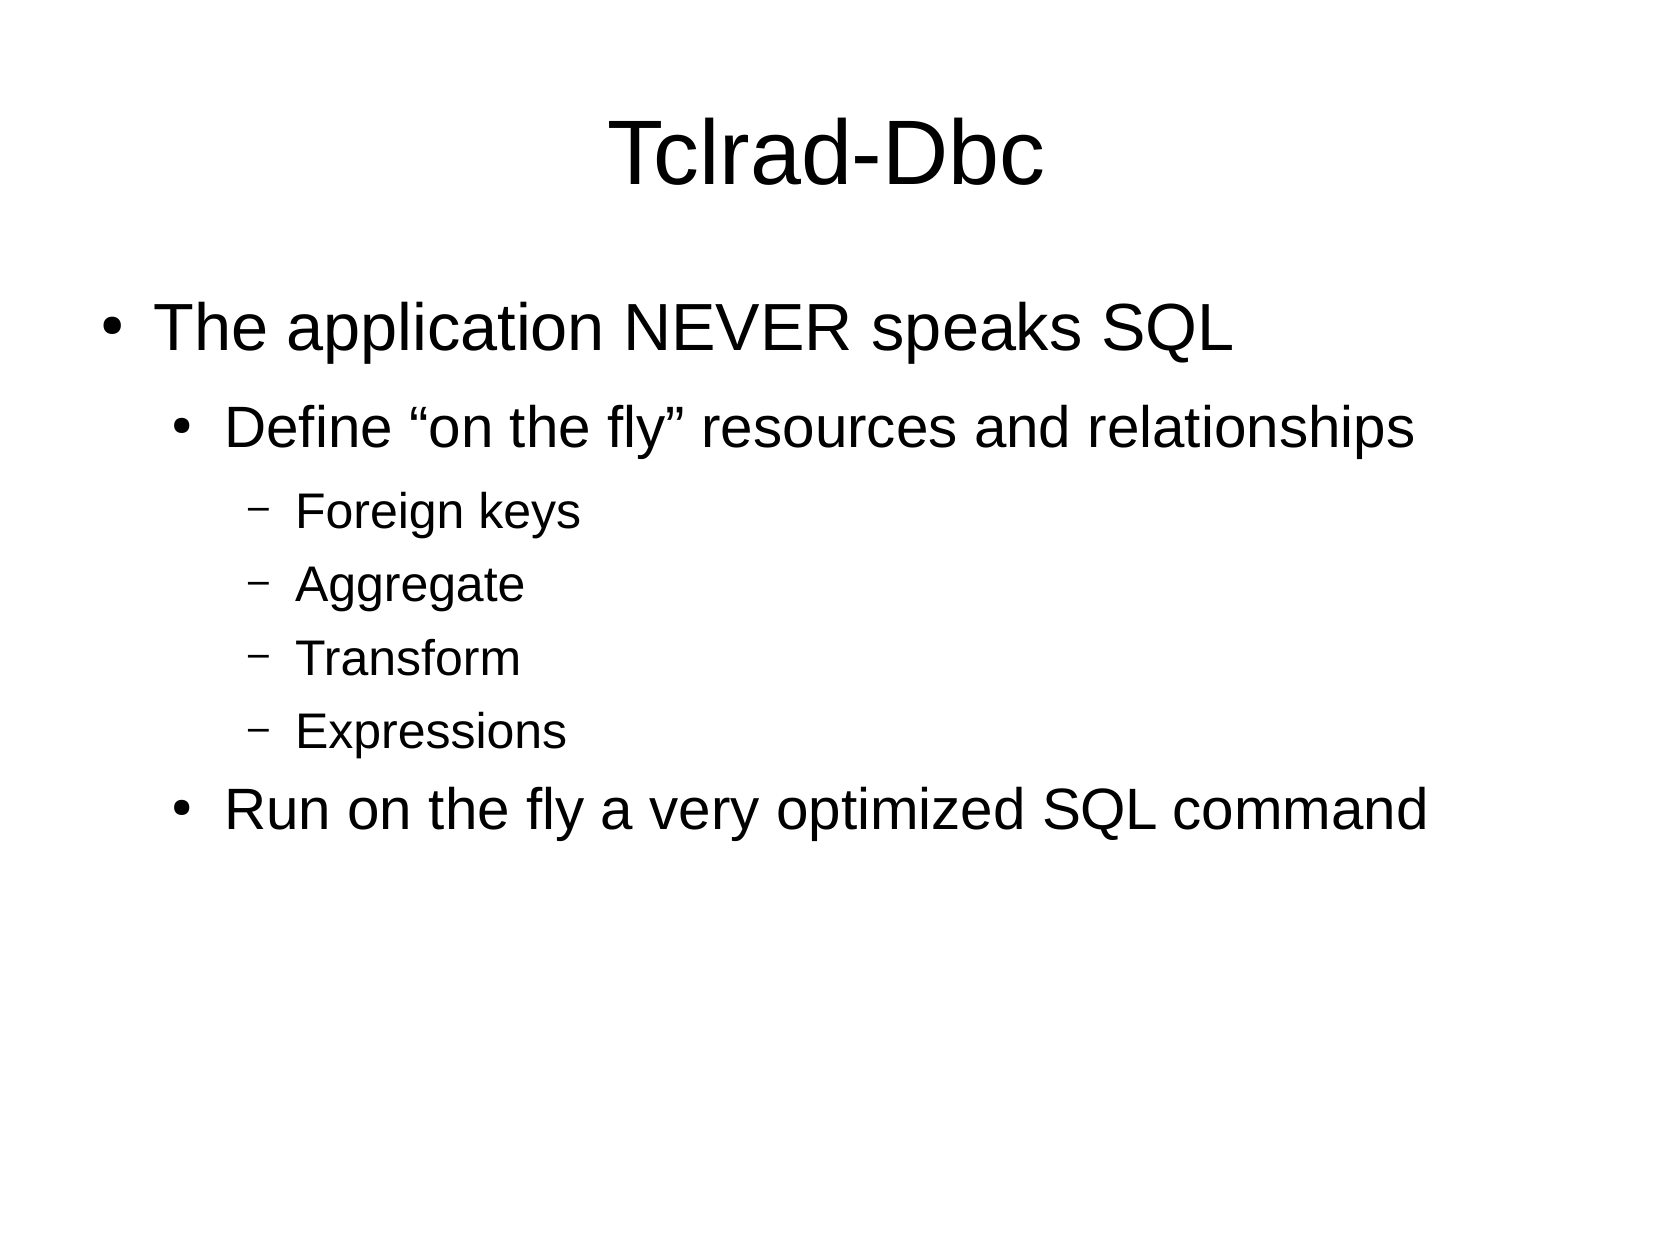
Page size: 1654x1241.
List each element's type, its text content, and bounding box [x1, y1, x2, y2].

title Tclrad-Dbc [82, 56, 1571, 250]
list The application NEVER speaks SQL Define “on the fly” resources and relationships Foreign keys Aggregate Transform Expressions Run on the fly a very optimized SQL command [82, 290, 1571, 1094]
